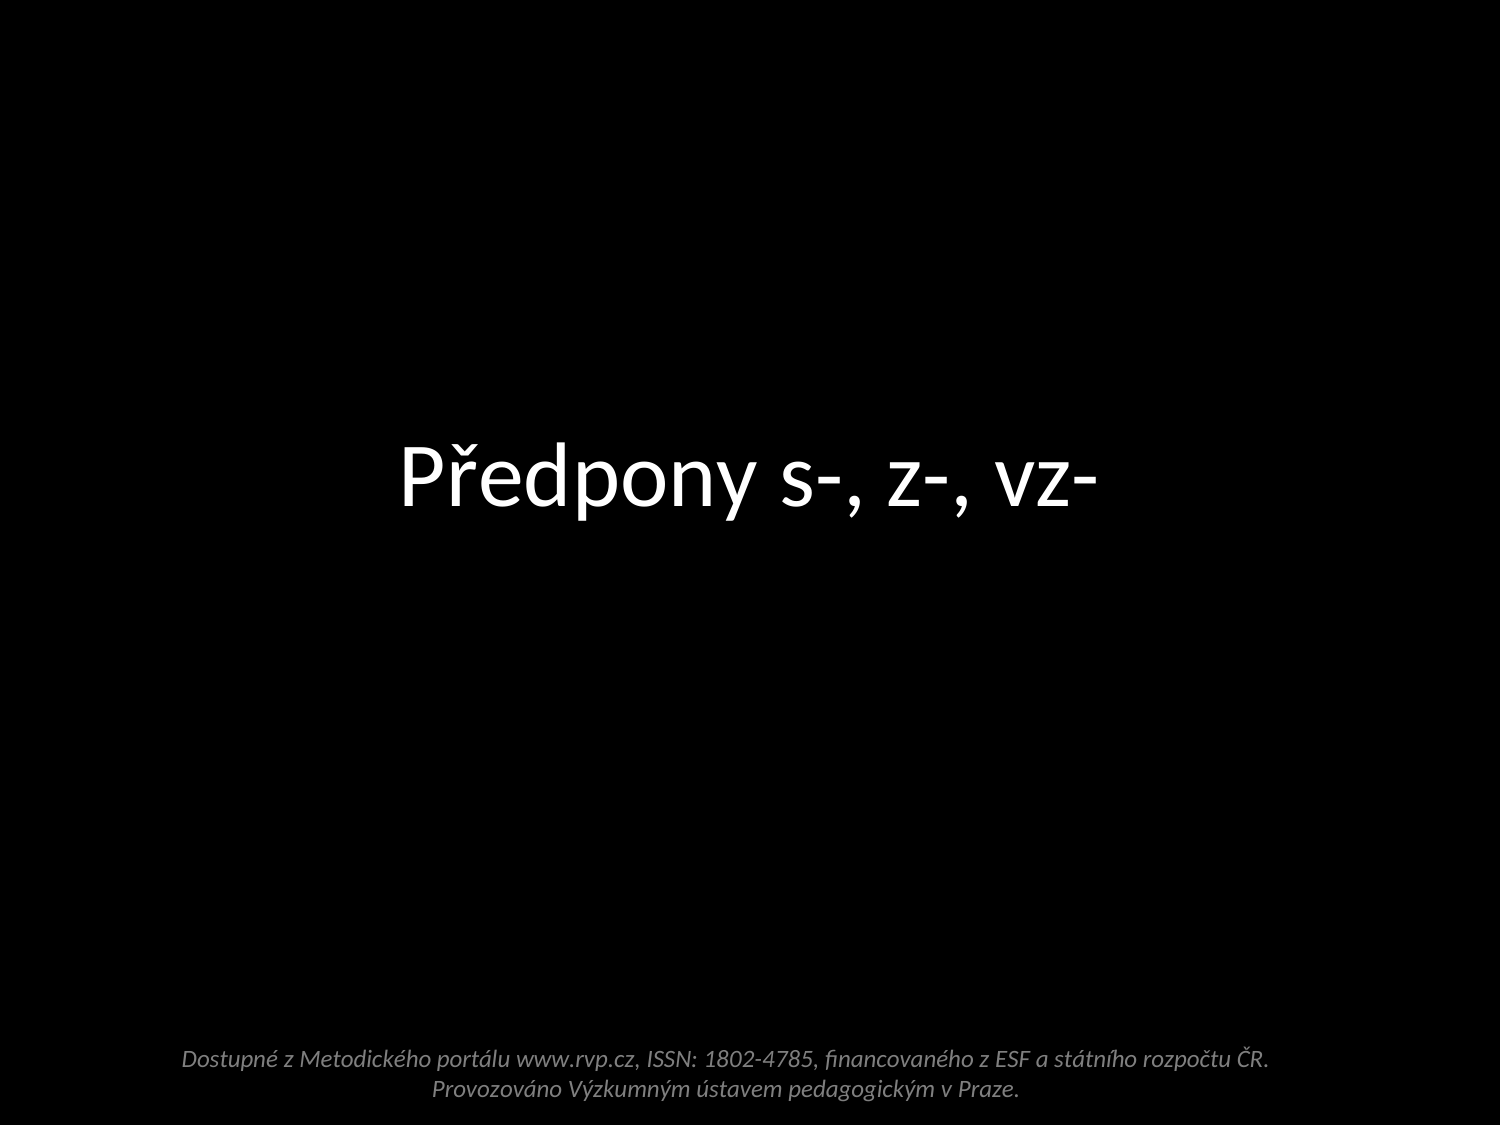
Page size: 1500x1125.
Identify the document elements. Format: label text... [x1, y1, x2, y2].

text_box Dostupné z Metodického portálu www.rvp.cz, ISSN: 1802-4785, financovaného z ESF a státního rozpočtu ČR. Provozováno Výzkumným ústavem pedagogickým v Praze. [105, 1042, 1348, 1103]
title Předpony s-, z-, vz- [112, 349, 1388, 591]
